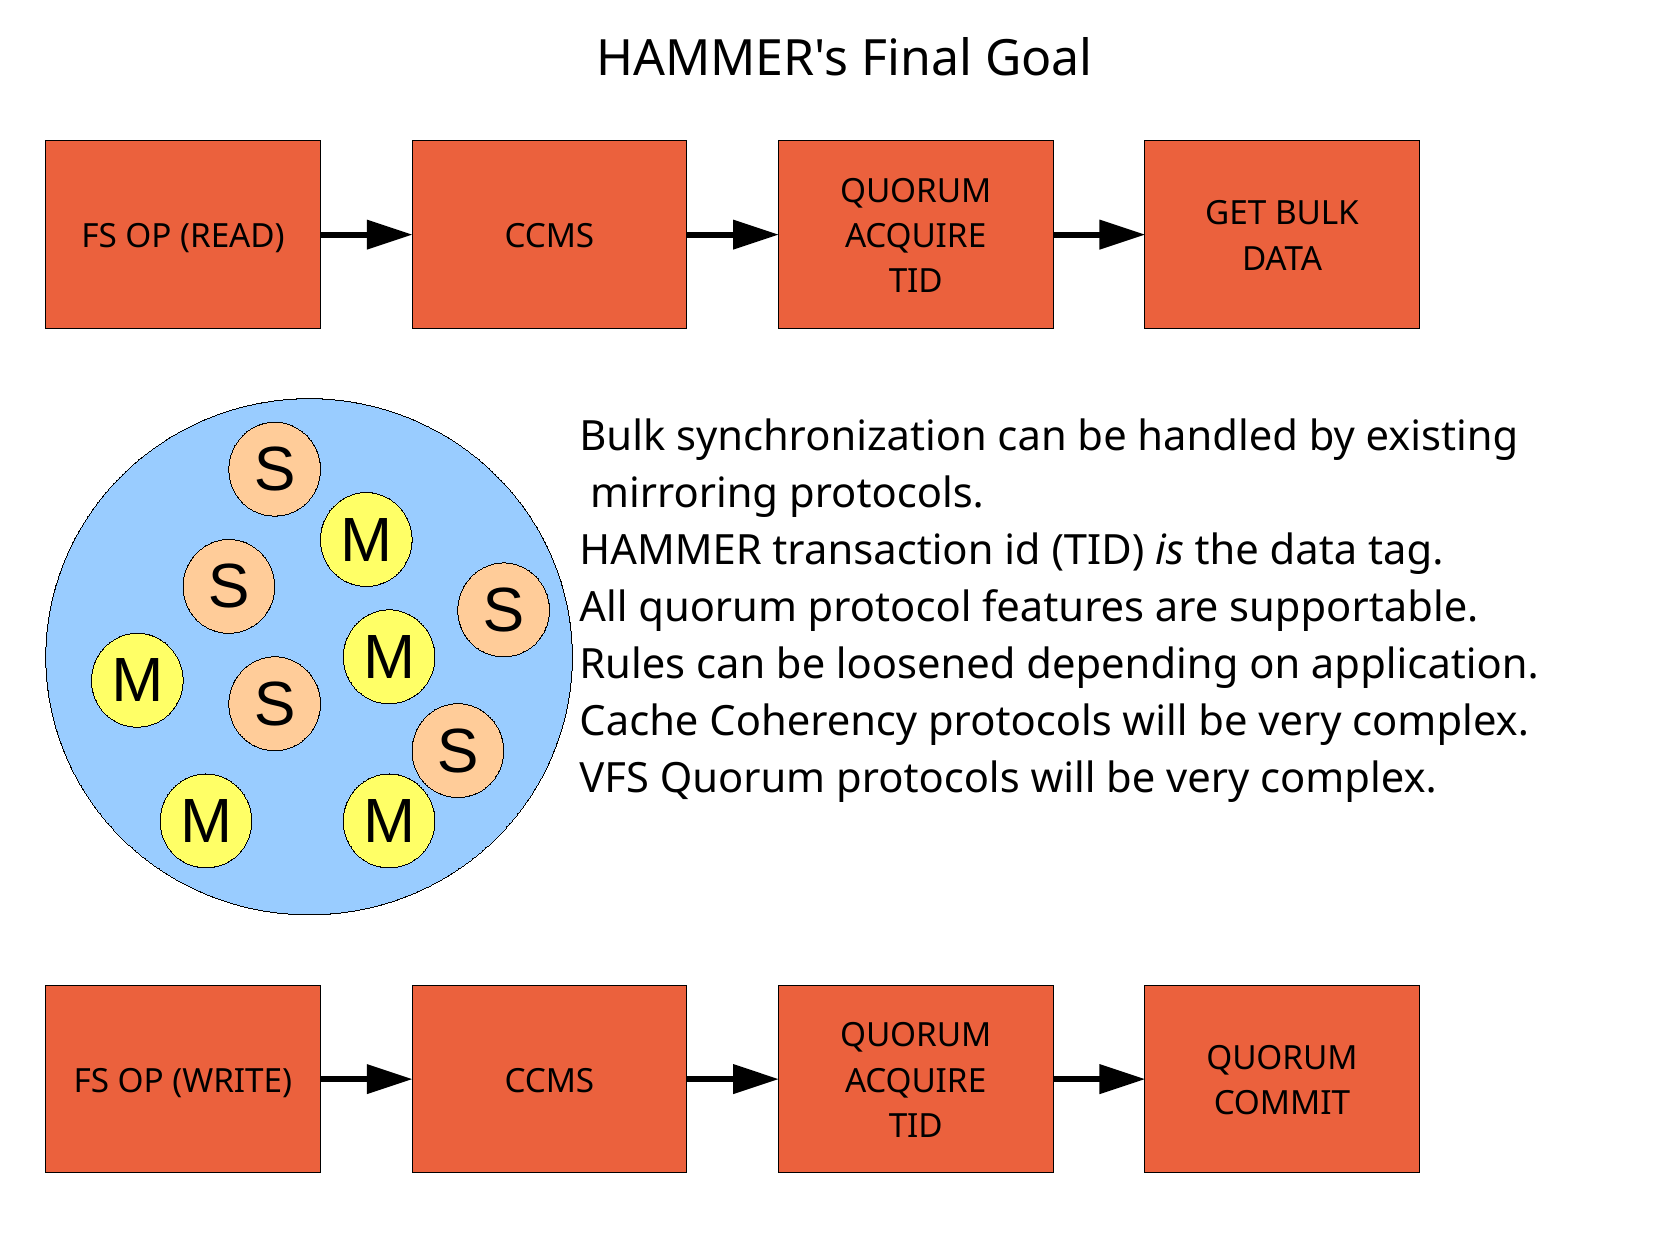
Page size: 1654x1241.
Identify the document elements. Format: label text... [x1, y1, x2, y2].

text_box QUORUM ACQUIRE TID [778, 140, 1054, 329]
text_box HAMMER's Final Goal [114, 9, 1575, 104]
text_box S [457, 562, 550, 657]
text_box S [412, 703, 504, 798]
text_box M [160, 773, 252, 868]
text_box S [228, 656, 321, 751]
text_box CCMS [412, 985, 687, 1173]
text_box FS OP (READ) [45, 140, 321, 329]
text_box M [320, 492, 413, 587]
text_box GET BULK DATA [1144, 140, 1420, 329]
text_box CCMS [412, 140, 687, 329]
text_box QUORUM COMMIT [1144, 985, 1420, 1173]
text_box Bulk synchronization can be handled by existing mirroring protocols. HAMMER transaction id (TID) is the data tag. All quorum protocol features are supportable. Rules can be loosened depending on application. Cache Coherency protocols will be very complex. VFS Quorum protocols will be very complex. [564, 398, 1654, 887]
text_box QUORUM ACQUIRE TID [778, 985, 1054, 1173]
text_box [45, 398, 564, 915]
text_box FS OP (WRITE) [45, 985, 321, 1173]
text_box S [183, 539, 275, 634]
text_box S [228, 422, 321, 517]
text_box M [343, 609, 435, 704]
text_box M [91, 633, 184, 728]
